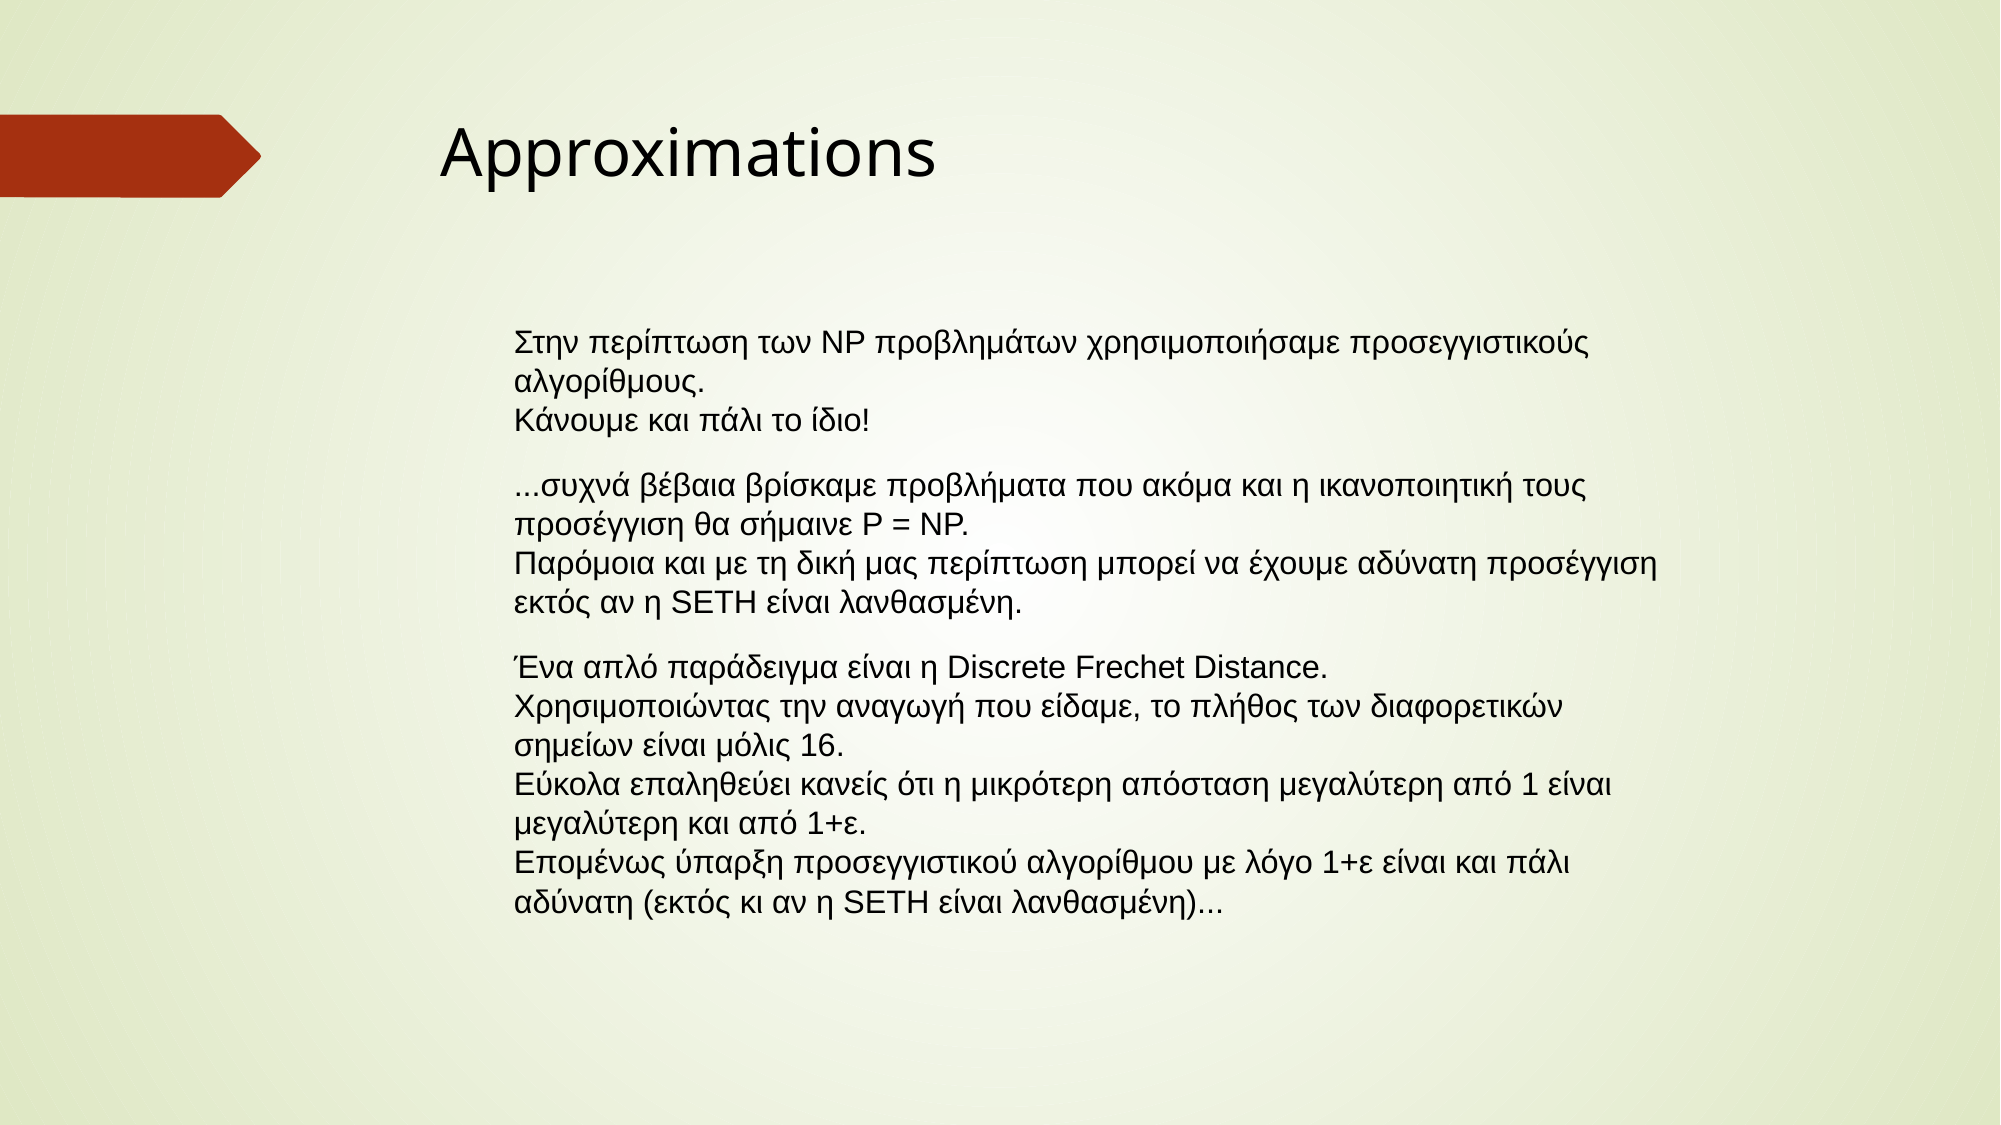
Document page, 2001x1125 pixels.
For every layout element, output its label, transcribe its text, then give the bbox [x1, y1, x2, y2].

list Στην περίπτωση των NP προβλημάτων χρησιμοποιήσαμε προσεγγιστικούς αλγορίθμους. Κάνουμε και πάλι το ίδιο! ...συχνά βέβαια βρίσκαμε προβλήματα που ακόμα και η ικανοποιητική τους προσέγγιση θα σήμαινε P = NP. Παρόμοια και με τη δική μας περίπτωση μπορεί να έχουμε αδύνατη προσέγγιση εκτός αν η SETH είναι λανθασμένη. Ένα απλό παράδειγμα είναι η Discrete Frechet Distance. Χρησιμοποιώντας την αναγωγή που είδαμε, το πλήθος των διαφορετικών σημείων είναι μόλις 16. Εύκολα επαληθεύει κανείς ότι η μικρότερη απόσταση μεγαλύτερη από 1 είναι μεγαλύτερη και από 1+ε. Επομένως ύπαρξη προσεγγιστικού αλγορίθμου με λόγο 1+ε είναι και πάλι αδύνατη (εκτός κι αν η SETH είναι λανθασμένη)... [437, 313, 1702, 934]
title Approximations [425, 102, 1888, 313]
